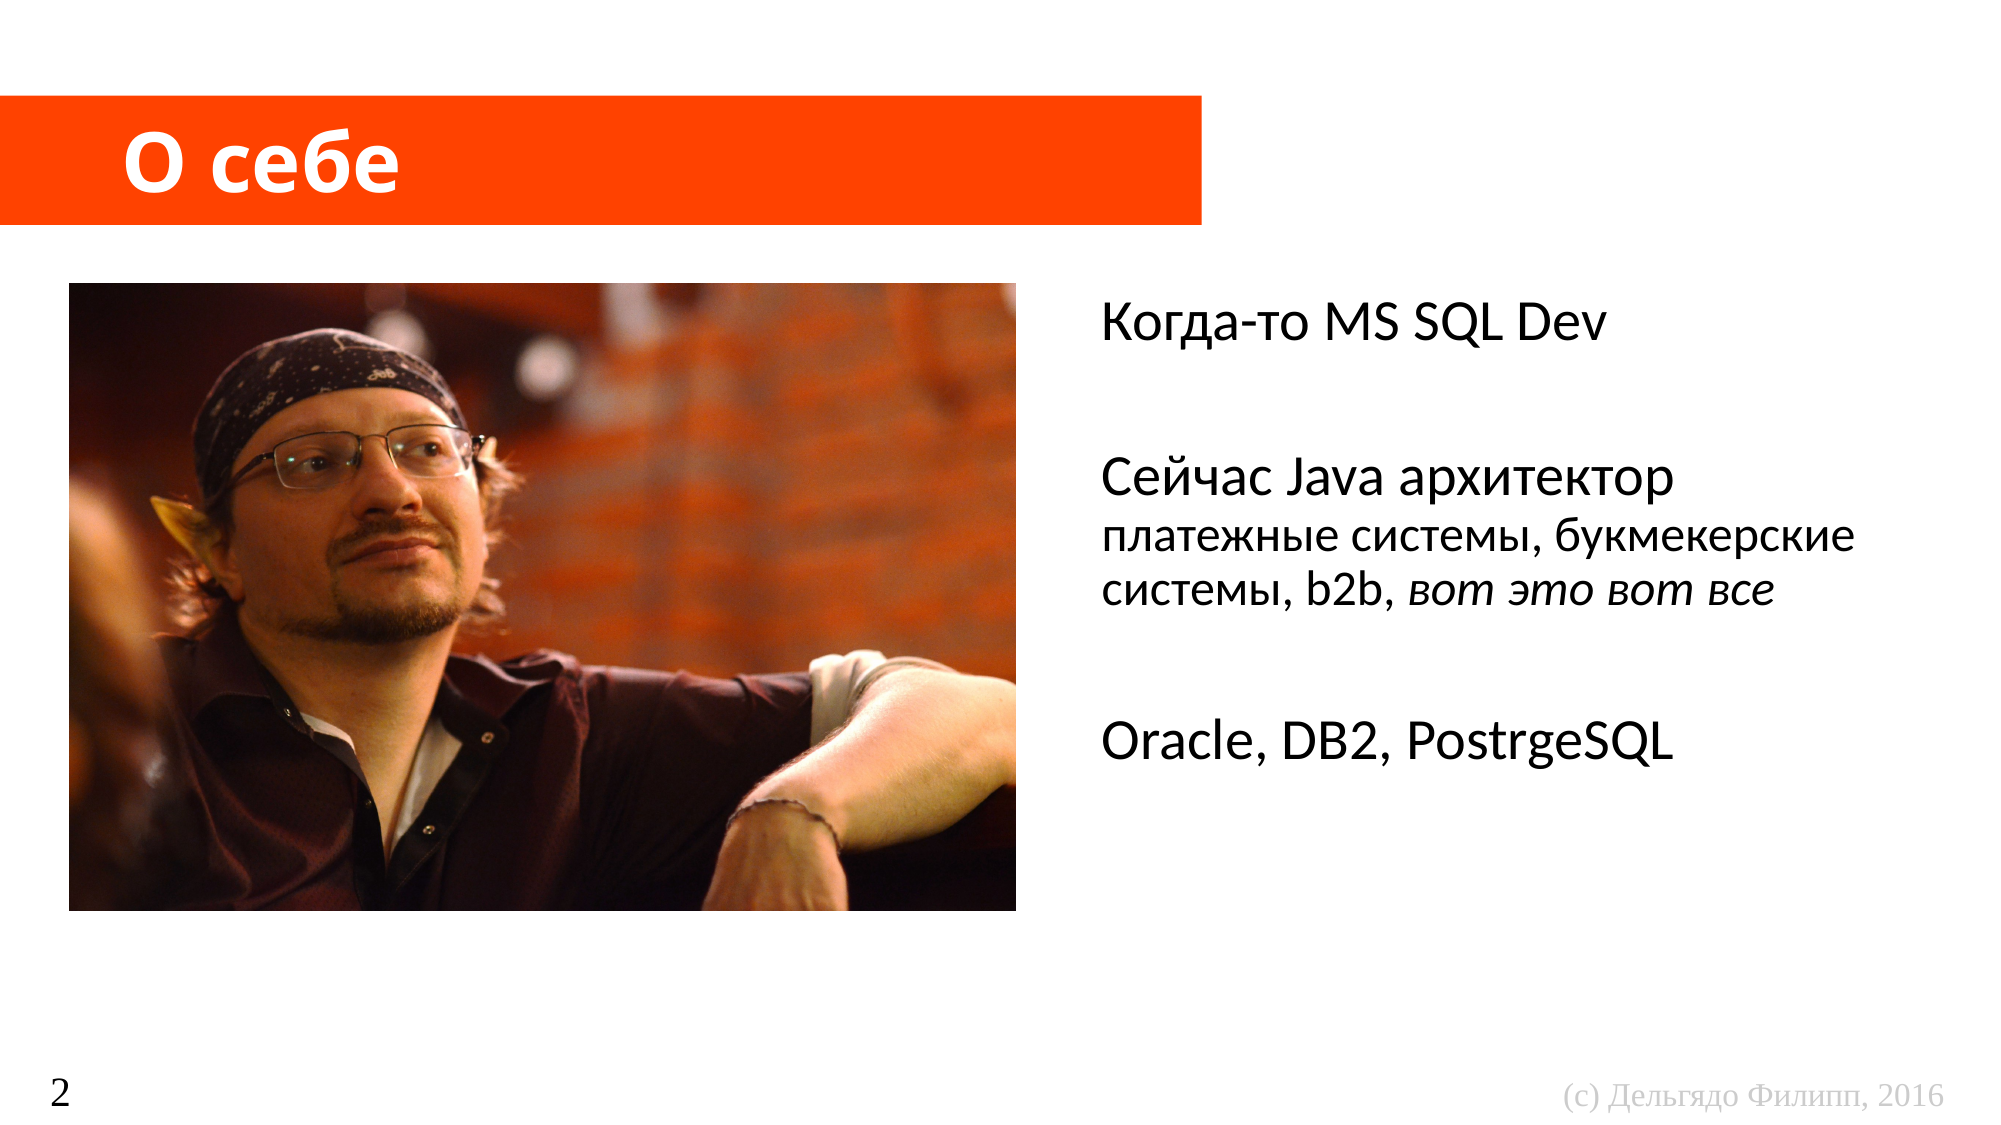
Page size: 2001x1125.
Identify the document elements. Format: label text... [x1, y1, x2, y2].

picture [69, 283, 1016, 911]
title О себе [0, 95, 1202, 225]
list Когда-то MS SQL Dev Сейчас Java архитектор платежные системы, букмекерские системы, b2b, вот это вот все Oracle, DB2, PostrgeSQL [1015, 282, 1910, 1014]
